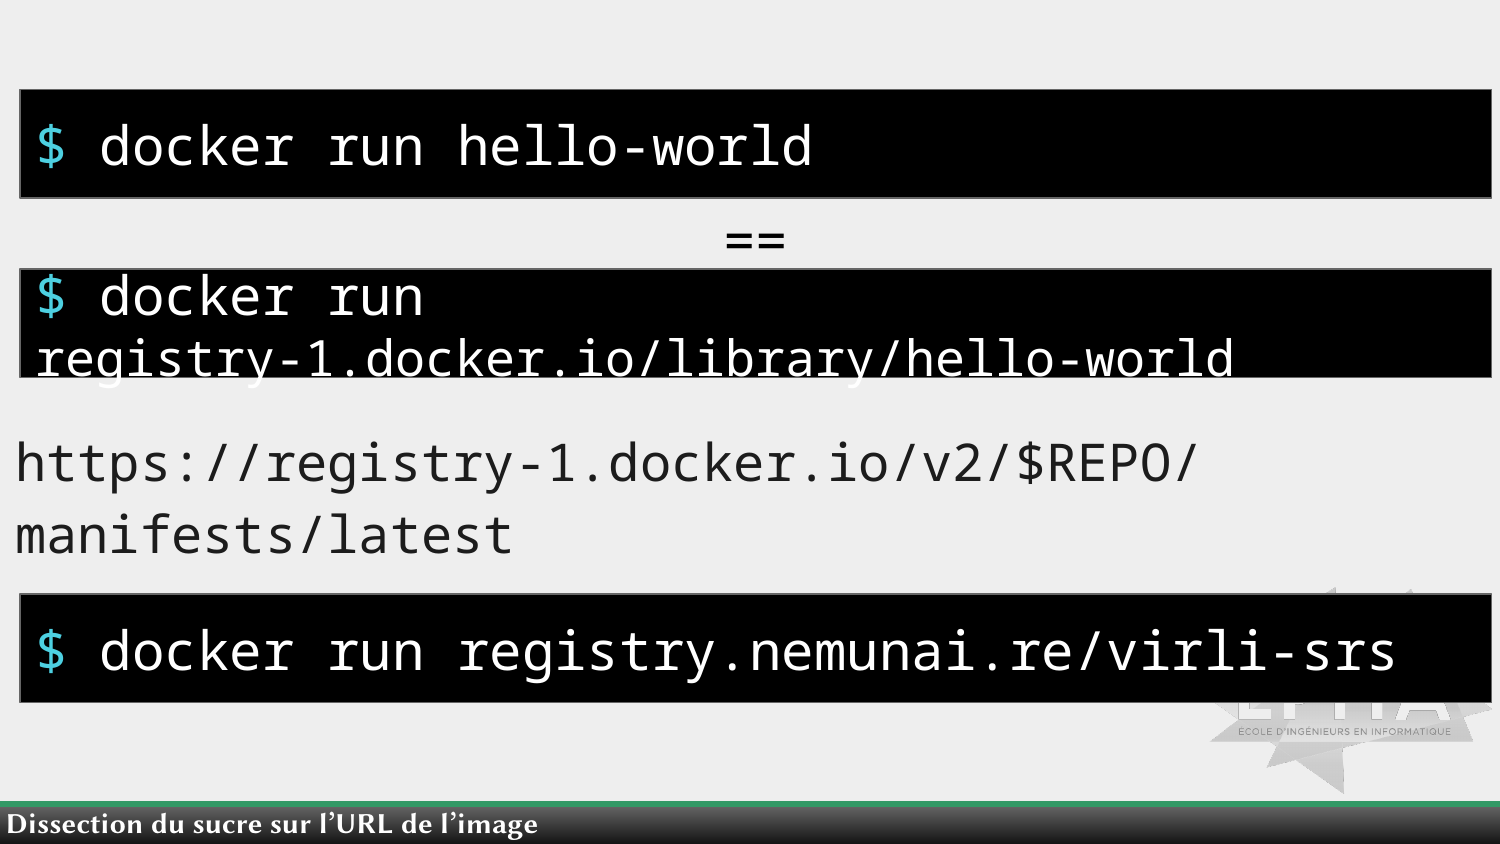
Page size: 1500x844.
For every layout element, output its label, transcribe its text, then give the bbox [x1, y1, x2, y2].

text_box $ docker run hello-world [20, 89, 1492, 198]
text_box $ docker run registry.nemunai.re/virli-srs [20, 594, 1492, 703]
picture [1187, 703, 1492, 794]
text_box https://registry-1.docker.io/v2/$REPO/manifests/latest [0, 452, 1500, 532]
title Dissection du sucre sur l’URL de l’image [5, 801, 1075, 844]
text_box == [21, 198, 1490, 269]
picture [1187, 587, 1492, 594]
text_box $ docker run registry-1.docker.io/library/hello-world [20, 269, 1492, 378]
